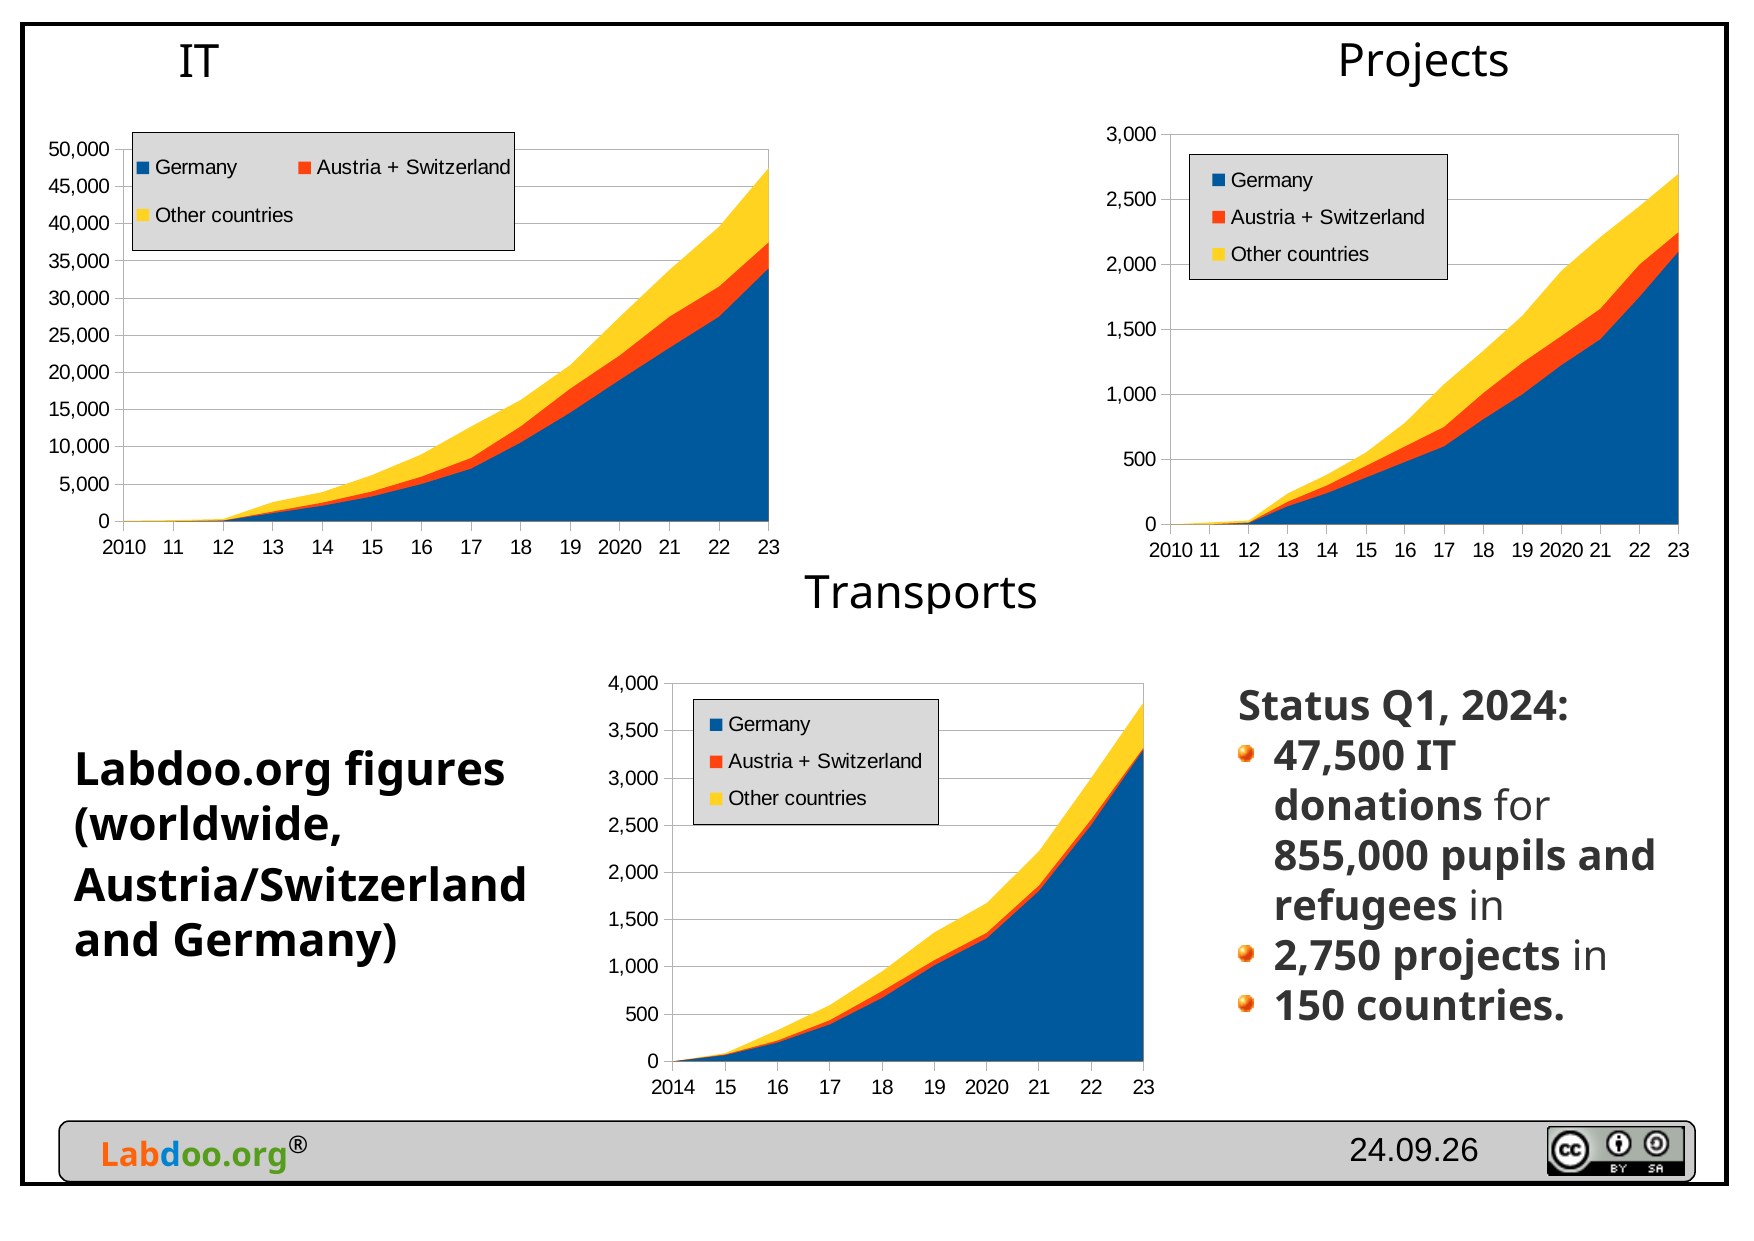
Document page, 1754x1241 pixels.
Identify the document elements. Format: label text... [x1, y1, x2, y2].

text_box Status Q1, 2024: 47,500 IT donations for 855,000 pupils and refugees in 2,750 projects in 150 countries. [1223, 671, 1689, 1087]
text_box Projects [1322, 23, 1548, 94]
picture [1547, 1126, 1685, 1176]
chart [1086, 94, 1693, 593]
chart [590, 614, 1169, 1111]
chart [35, 94, 851, 563]
text_box IT donations [163, 24, 461, 94]
text_box Labdoo.org figures (worldwide, Austria/Switzerland and Germany) [59, 732, 579, 957]
text_box Labdoo.org® [85, 1100, 390, 1172]
text_box Transports [732, 555, 1111, 614]
